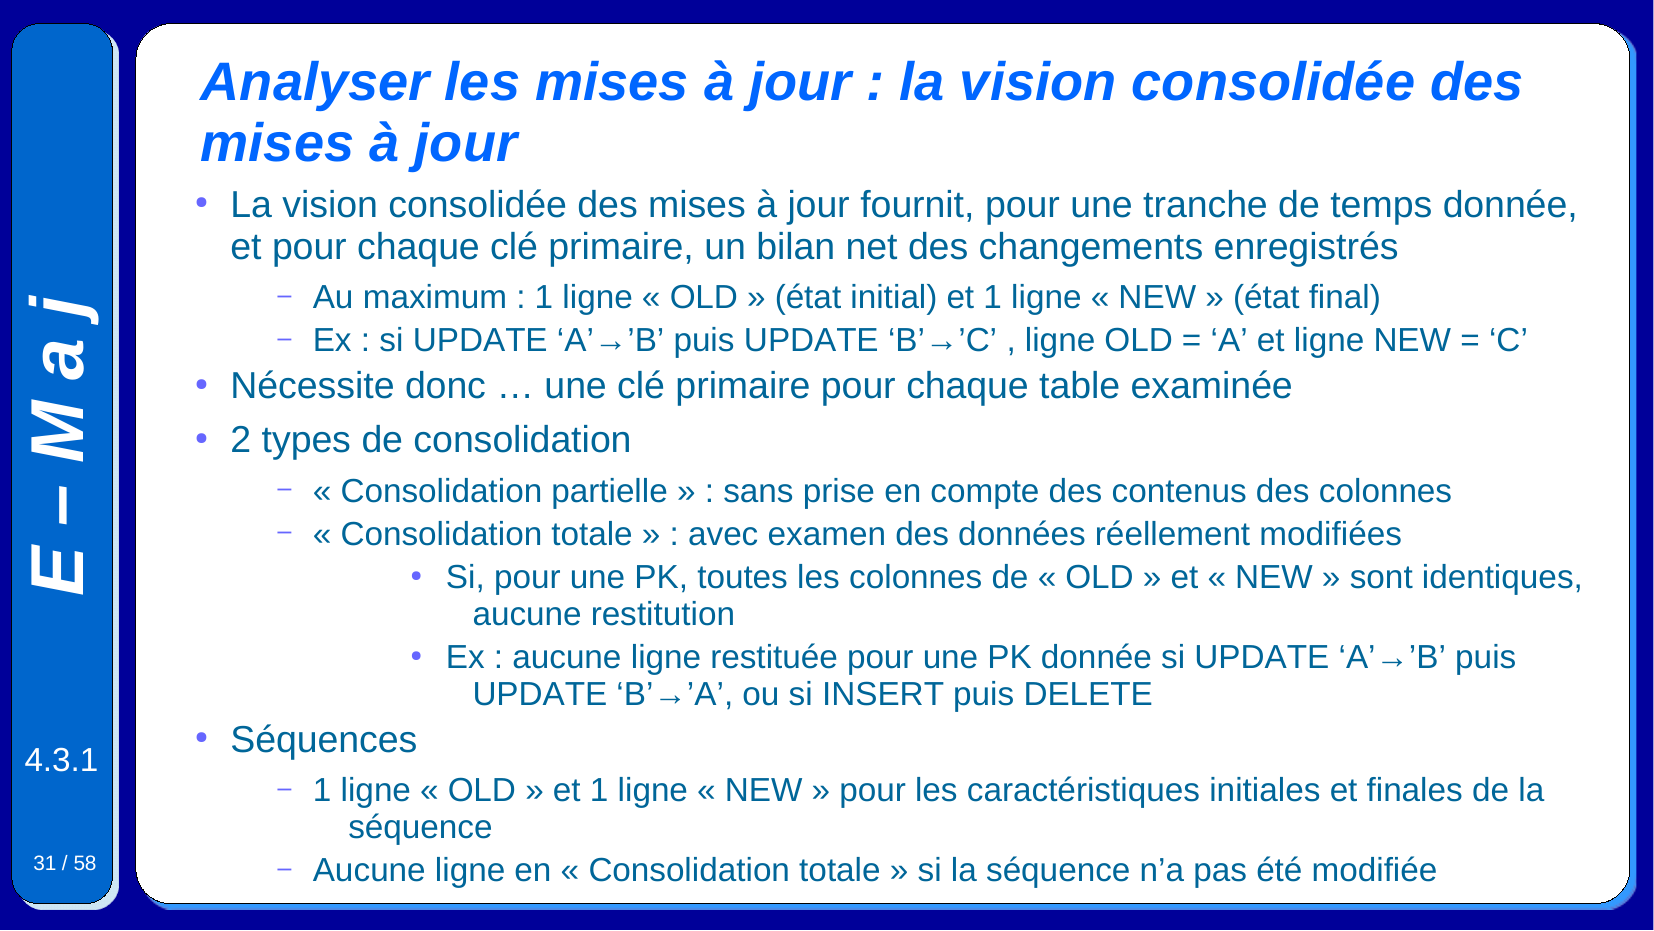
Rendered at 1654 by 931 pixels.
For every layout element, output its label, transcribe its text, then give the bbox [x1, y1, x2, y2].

title Analyser les mises à jour : la vision consolidée des mises à jour [200, 34, 1575, 183]
list La vision consolidée des mises à jour fournit, pour une tranche de temps donnée, et pour chaque clé primaire, un bilan net des changements enregistrés Au maximum : 1 ligne « OLD » (état initial) et 1 ligne « NEW » (état final) Ex : si UPDATE ‘A’→’B’ puis UPDATE ‘B’→’C’ , ligne OLD = ‘A’ et ligne NEW = ‘C’ Nécessite donc … une clé primaire pour chaque table examinée 2 types de consolidation « Consolidation partielle » : sans prise en compte des contenus des colonnes « Consolidation totale » : avec examen des données réellement modifiées Si, pour une PK, toutes les colonnes de « OLD » et « NEW » sont identiques, aucune restitution Ex : aucune ligne restituée pour une PK donnée si UPDATE ‘A’→’B’ puis UPDATE ‘B’→’A’, ou si INSERT puis DELETE Séquences 1 ligne « OLD » et 1 ligne « NEW » pour les caractéristiques initiales et finales de la séquence Aucune ligne en « Consolidation totale » si la séquence n’a pas été modifiée [177, 183, 1587, 889]
